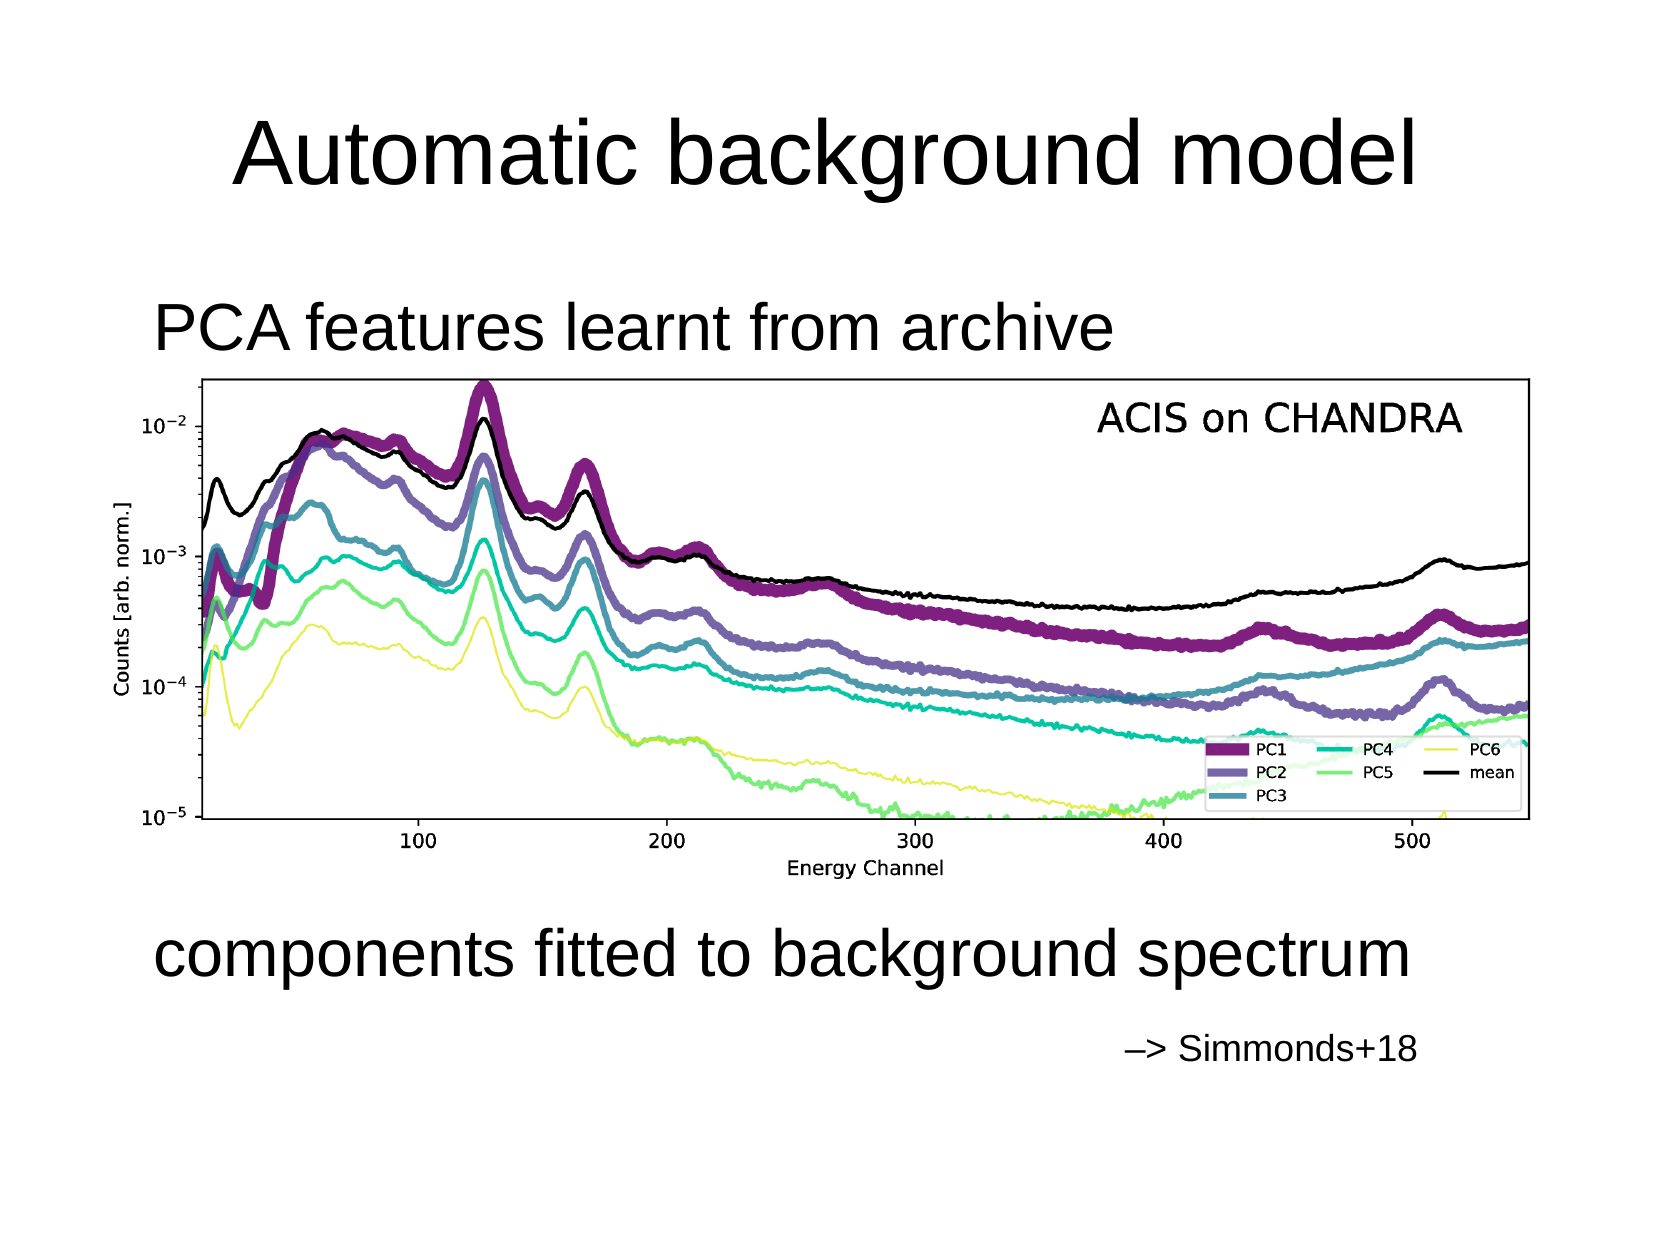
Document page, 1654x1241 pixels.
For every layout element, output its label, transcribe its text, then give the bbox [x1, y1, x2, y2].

text_box –> Simmonds+18 [1110, 1020, 1471, 1077]
list PCA features learnt from archive components fitted to background spectrum [82, 290, 1571, 1096]
picture [99, 358, 1550, 893]
title Automatic background model [82, 49, 1571, 257]
